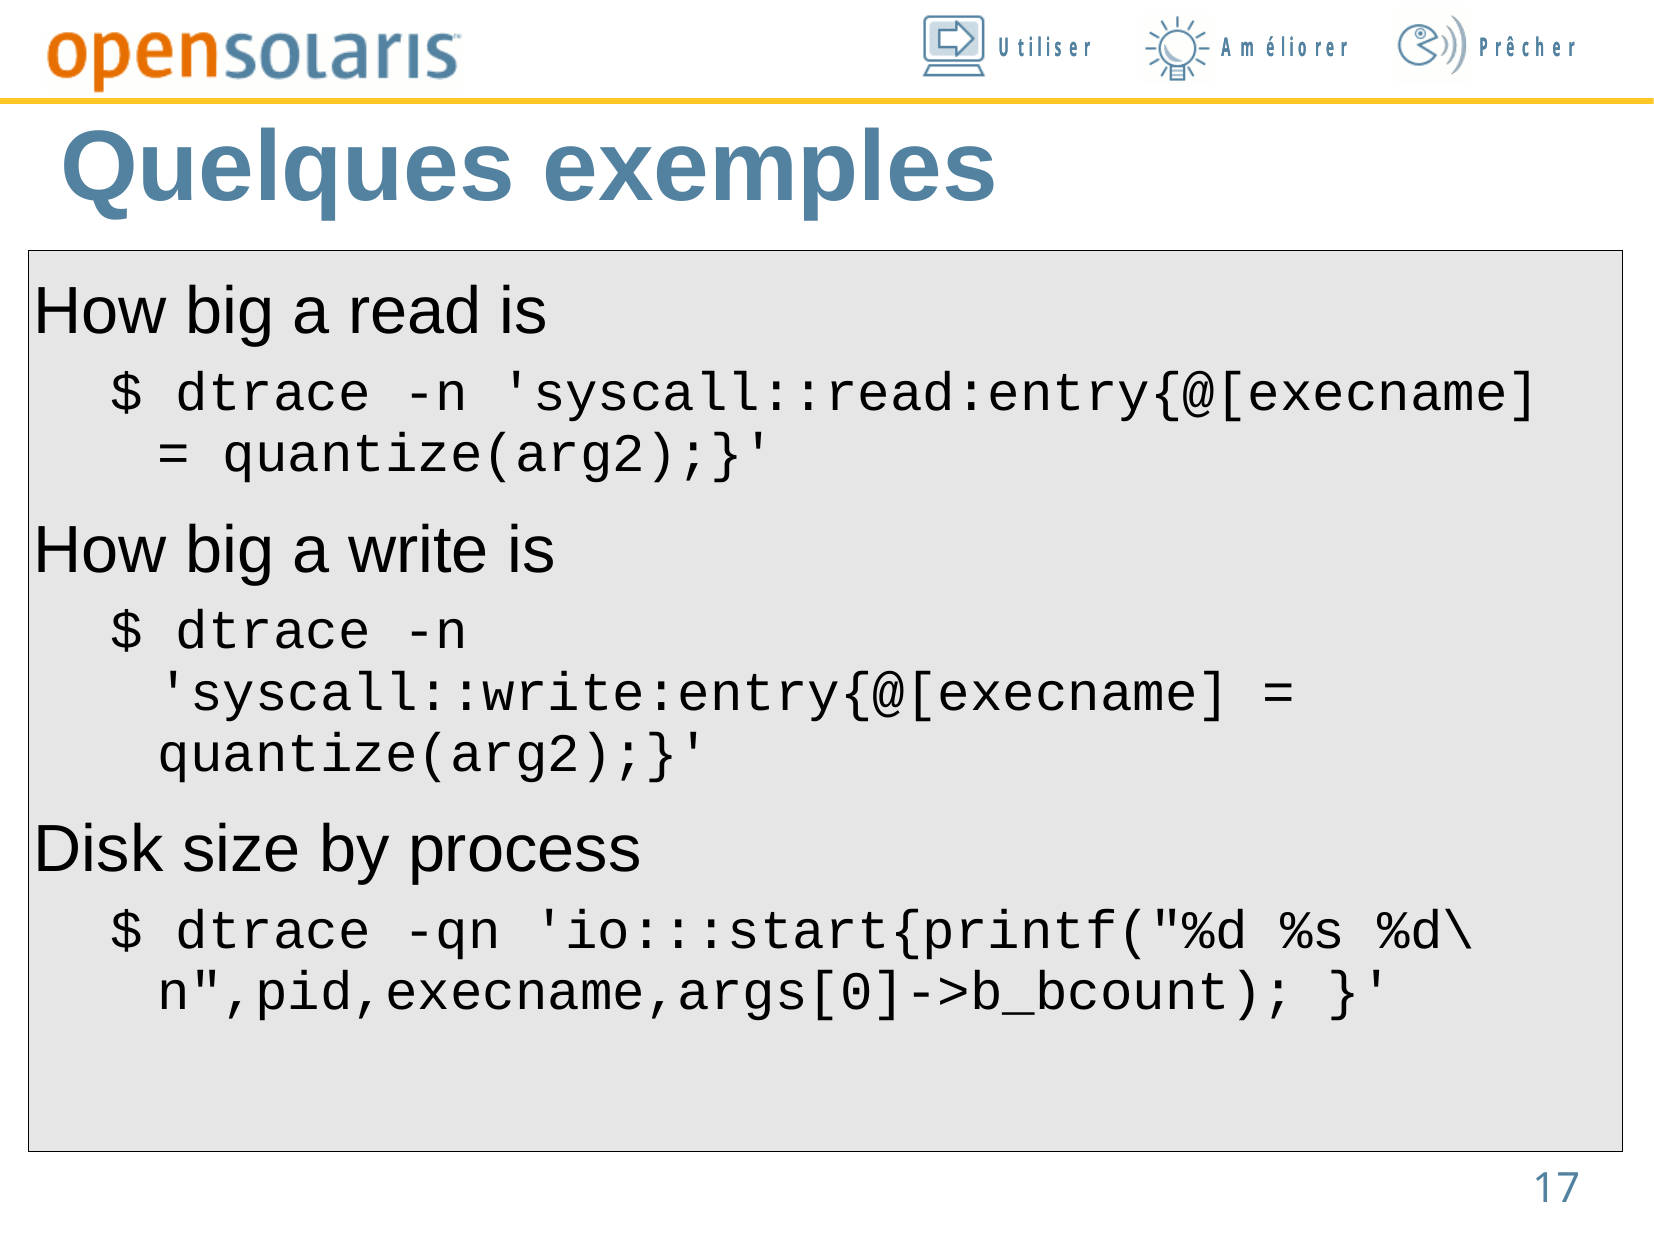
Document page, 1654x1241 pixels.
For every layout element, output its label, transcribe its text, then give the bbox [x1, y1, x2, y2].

text_box [28, 250, 1623, 1152]
picture [46, 31, 462, 94]
list How big a read is $ dtrace -n 'syscall::read:entry{@[execname] = quantize(arg2);}' How big a write is $ dtrace -n 'syscall::write:entry{@[execname] = quantize(arg2);}' Disk size by process $ dtrace -qn 'io:::start{printf("%d %s %d\n",pid,execname,args[0]->b_bcount); }' [16, 273, 1571, 1140]
title Quelques exemples [60, 109, 1534, 222]
